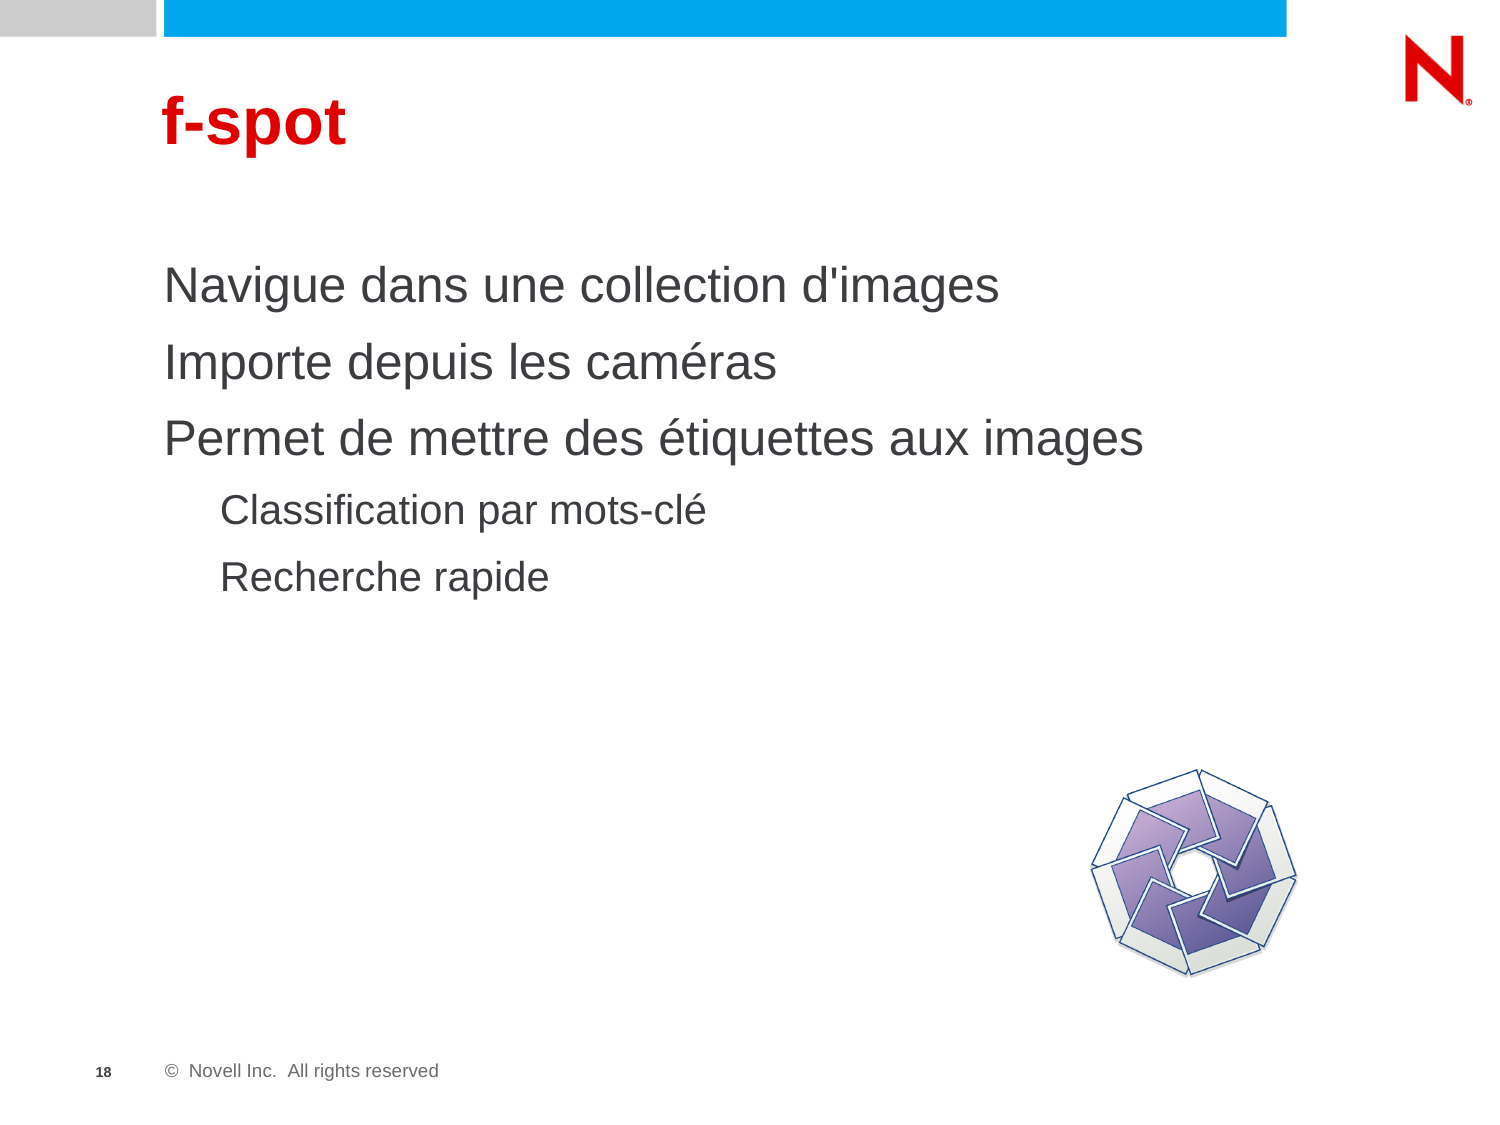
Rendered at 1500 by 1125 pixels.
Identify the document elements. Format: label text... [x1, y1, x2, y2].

picture [1403, 32, 1473, 107]
list Navigue dans une collection d'images Importe depuis les caméras Permet de mettre des étiquettes aux images Classification par mots-clé Recherche rapide [163, 254, 1404, 986]
picture [1090, 769, 1298, 978]
title f-spot [161, 41, 1383, 205]
